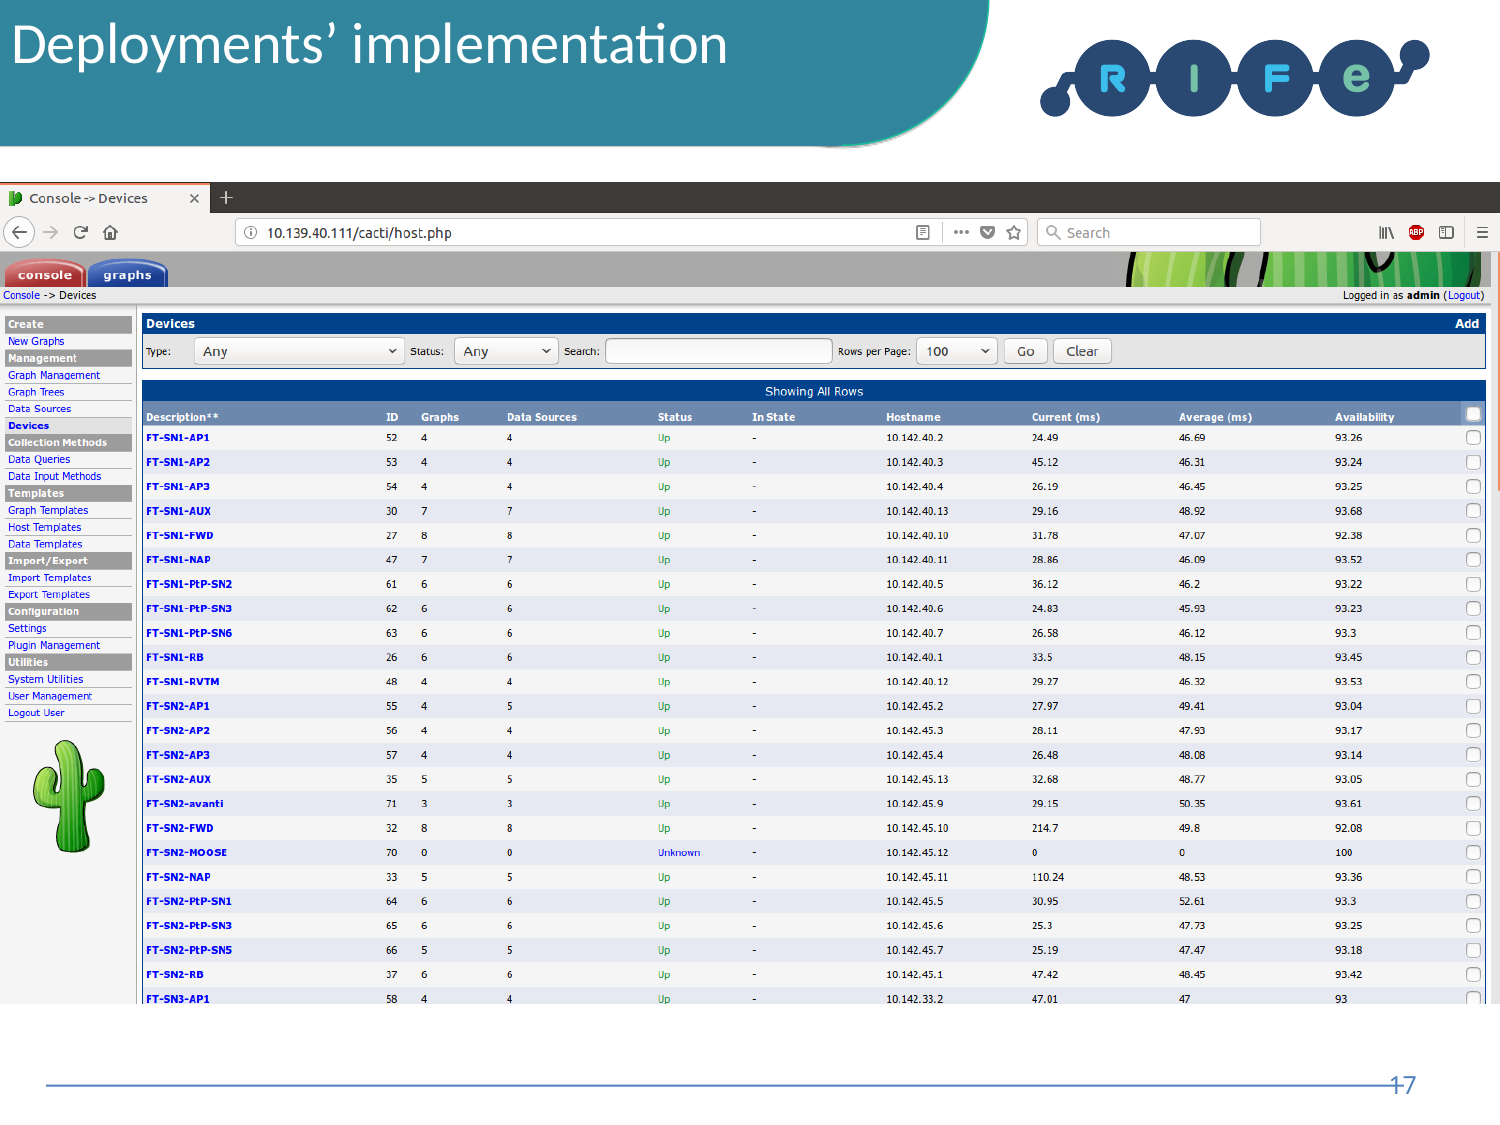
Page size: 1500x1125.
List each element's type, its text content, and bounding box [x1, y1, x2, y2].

picture [0, 0, 1500, 1004]
text_box Deployments’ implementation [0, 0, 1350, 138]
